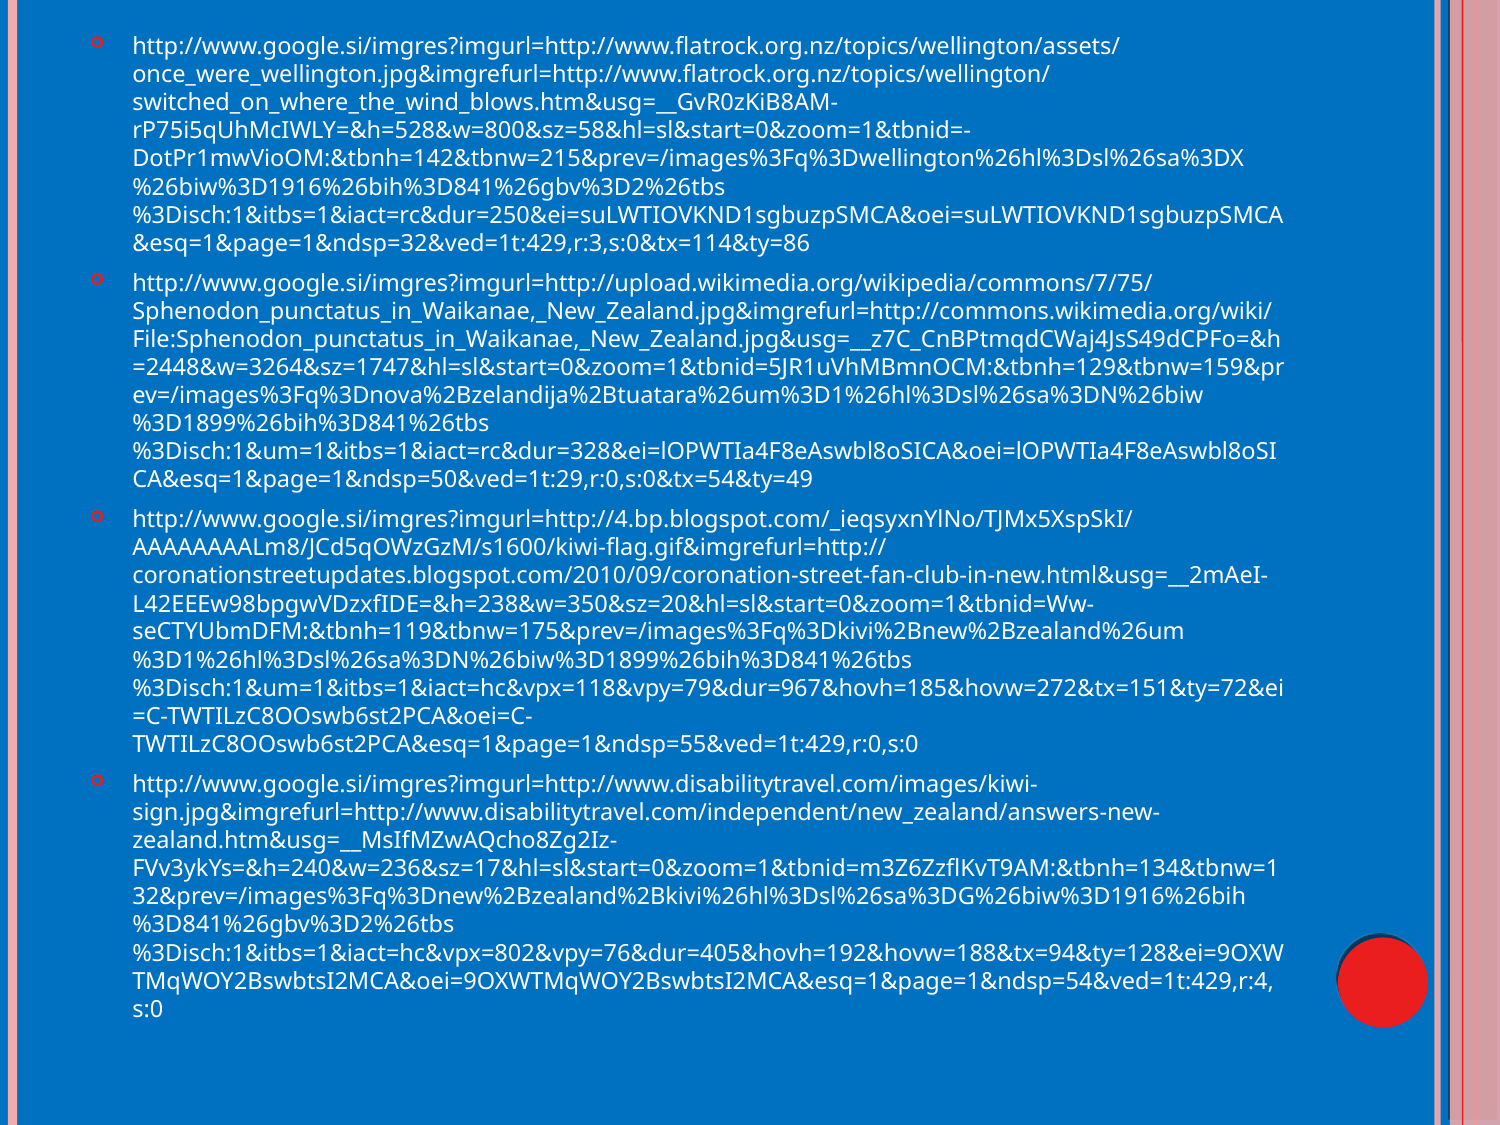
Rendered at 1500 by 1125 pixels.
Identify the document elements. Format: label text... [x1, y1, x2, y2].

list http://www.google.si/imgres?imgurl=http://www.flatrock.org.nz/topics/wellington/assets/once_were_wellington.jpg&imgrefurl=http://www.flatrock.org.nz/topics/wellington/switched_on_where_the_wind_blows.htm&usg=__GvR0zKiB8AM-rP75i5qUhMcIWLY=&h=528&w=800&sz=58&hl=sl&start=0&zoom=1&tbnid=-DotPr1mwVioOM:&tbnh=142&tbnw=215&prev=/images%3Fq%3Dwellington%26hl%3Dsl%26sa%3DX%26biw%3D1916%26bih%3D841%26gbv%3D2%26tbs%3Disch:1&itbs=1&iact=rc&dur=250&ei=suLWTIOVKND1sgbuzpSMCA&oei=suLWTIOVKND1sgbuzpSMCA&esq=1&page=1&ndsp=32&ved=1t:429,r:3,s:0&tx=114&ty=86 http://www.google.si/imgres?imgurl=http://upload.wikimedia.org/wikipedia/commons/7/75/Sphenodon_punctatus_in_Waikanae,_New_Zealand.jpg&imgrefurl=http://commons.wikimedia.org/wiki/File:Sphenodon_punctatus_in_Waikanae,_New_Zealand.jpg&usg=__z7C_CnBPtmqdCWaj4JsS49dCPFo=&h=2448&w=3264&sz=1747&hl=sl&start=0&zoom=1&tbnid=5JR1uVhMBmnOCM:&tbnh=129&tbnw=159&prev=/images%3Fq%3Dnova%2Bzelandija%2Btuatara%26um%3D1%26hl%3Dsl%26sa%3DN%26biw%3D1899%26bih%3D841%26tbs%3Disch:1&um=1&itbs=1&iact=rc&dur=328&ei=lOPWTIa4F8eAswbl8oSICA&oei=lOPWTIa4F8eAswbl8oSICA&esq=1&page=1&ndsp=50&ved=1t:29,r:0,s:0&tx=54&ty=49 http://www.google.si/imgres?imgurl=http://4.bp.blogspot.com/_ieqsyxnYlNo/TJMx5XspSkI/AAAAAAAALm8/JCd5qOWzGzM/s1600/kiwi-flag.gif&imgrefurl=http://coronationstreetupdates.blogspot.com/2010/09/coronation-street-fan-club-in-new.html&usg=__2mAeI-L42EEEw98bpgwVDzxfIDE=&h=238&w=350&sz=20&hl=sl&start=0&zoom=1&tbnid=Ww-seCTYUbmDFM:&tbnh=119&tbnw=175&prev=/images%3Fq%3Dkivi%2Bnew%2Bzealand%26um%3D1%26hl%3Dsl%26sa%3DN%26biw%3D1899%26bih%3D841%26tbs%3Disch:1&um=1&itbs=1&iact=hc&vpx=118&vpy=79&dur=967&hovh=185&hovw=272&tx=151&ty=72&ei=C-TWTILzC8OOswb6st2PCA&oei=C-TWTILzC8OOswb6st2PCA&esq=1&page=1&ndsp=55&ved=1t:429,r:0,s:0 http://www.google.si/imgres?imgurl=http://www.disabilitytravel.com/images/kiwi-sign.jpg&imgrefurl=http://www.disabilitytravel.com/independent/new_zealand/answers-new-zealand.htm&usg=__MsIfMZwAQcho8Zg2Iz-FVv3ykYs=&h=240&w=236&sz=17&hl=sl&start=0&zoom=1&tbnid=m3Z6ZzflKvT9AM:&tbnh=134&tbnw=132&prev=/images%3Fq%3Dnew%2Bzealand%2Bkivi%26hl%3Dsl%26sa%3DG%26biw%3D1916%26bih%3D841%26gbv%3D2%26tbs%3Disch:1&itbs=1&iact=hc&vpx=802&vpy=76&dur=405&hovh=192&hovw=188&tx=94&ty=128&ei=9OXWTMqWOY2BswbtsI2MCA&oei=9OXWTMqWOY2BswbtsI2MCA&esq=1&page=1&ndsp=54&ved=1t:429,r:4,s:0 [75, 23, 1300, 1062]
